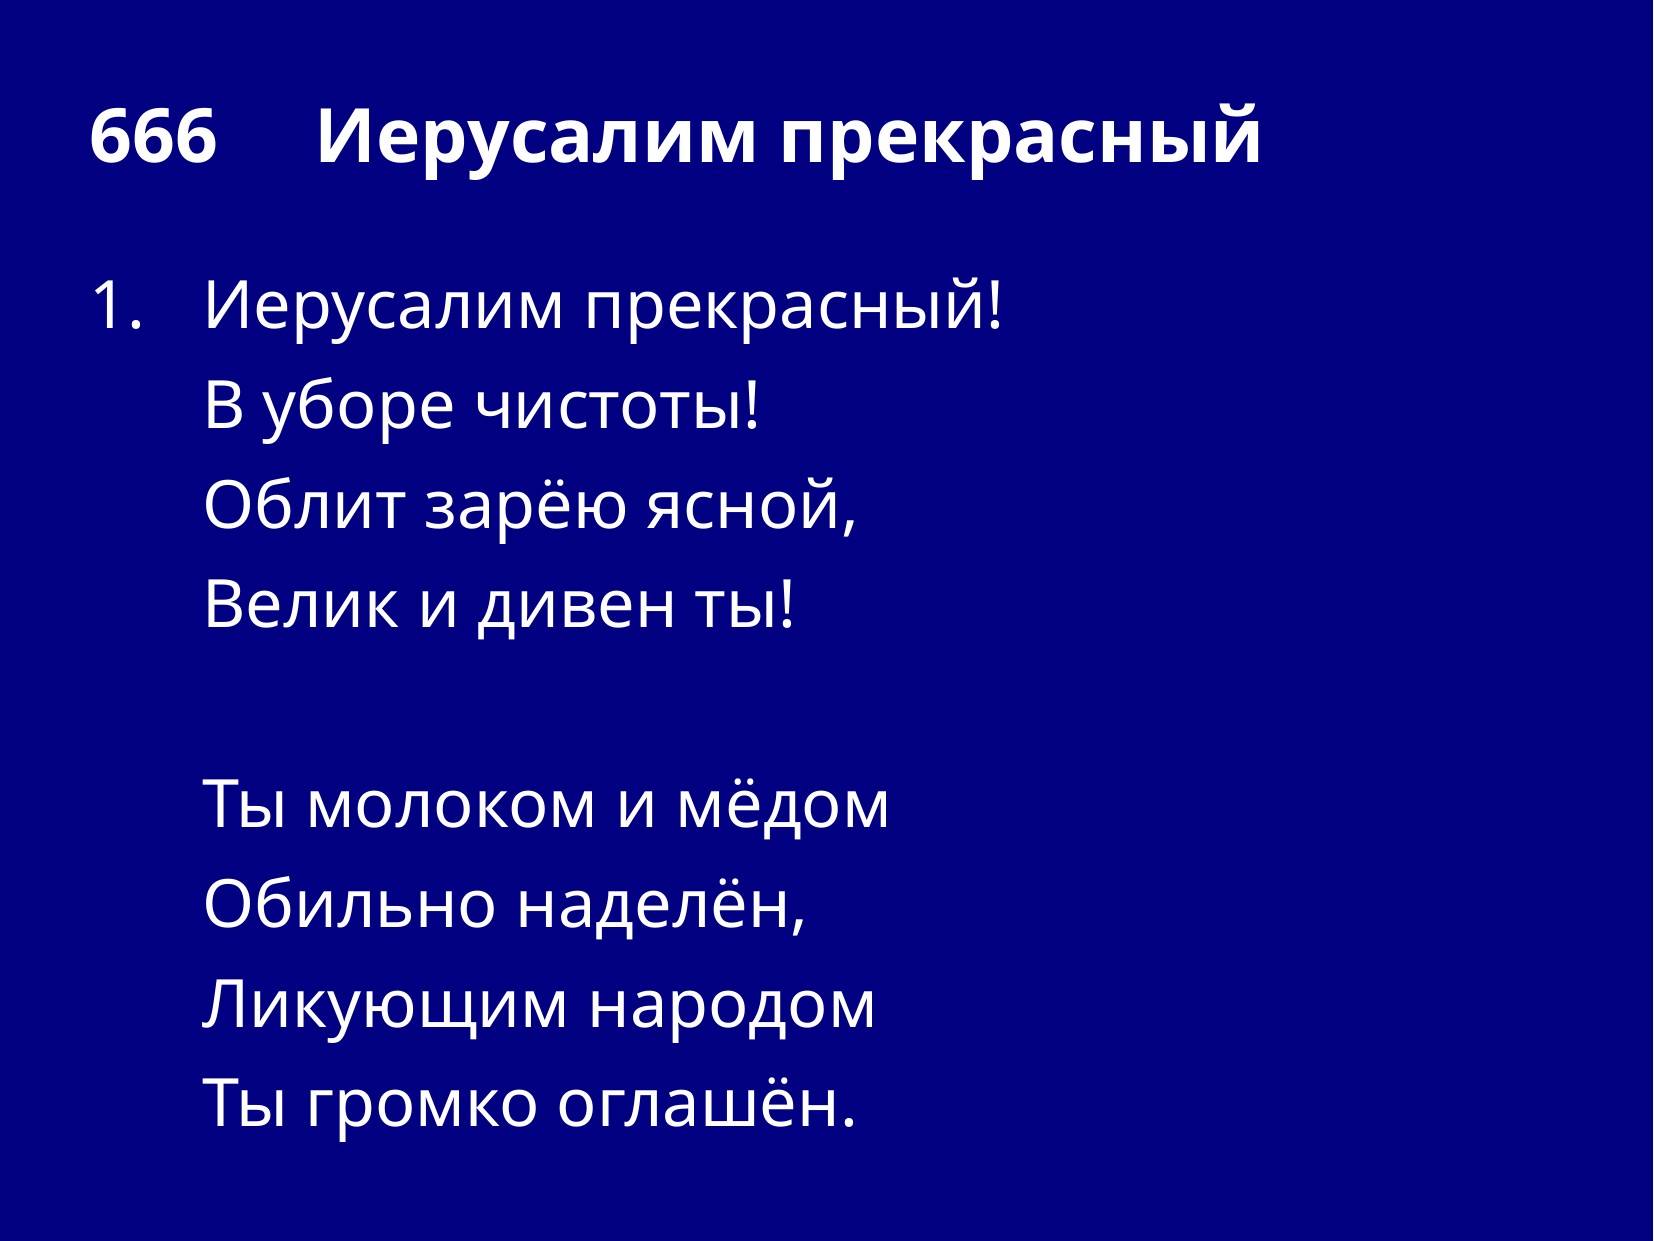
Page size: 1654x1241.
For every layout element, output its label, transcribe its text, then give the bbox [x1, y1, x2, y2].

text_box 666 Иерусалим прекрасный [75, 75, 1576, 188]
text_box 1. Иерусалим прекрасный! В уборе чистоты! Облит зарёю ясной, Велик и дивен ты! Ты молоком и мёдом Обильно наделён, Ликующим народом Ты громко оглашён. [75, 188, 1576, 1163]
